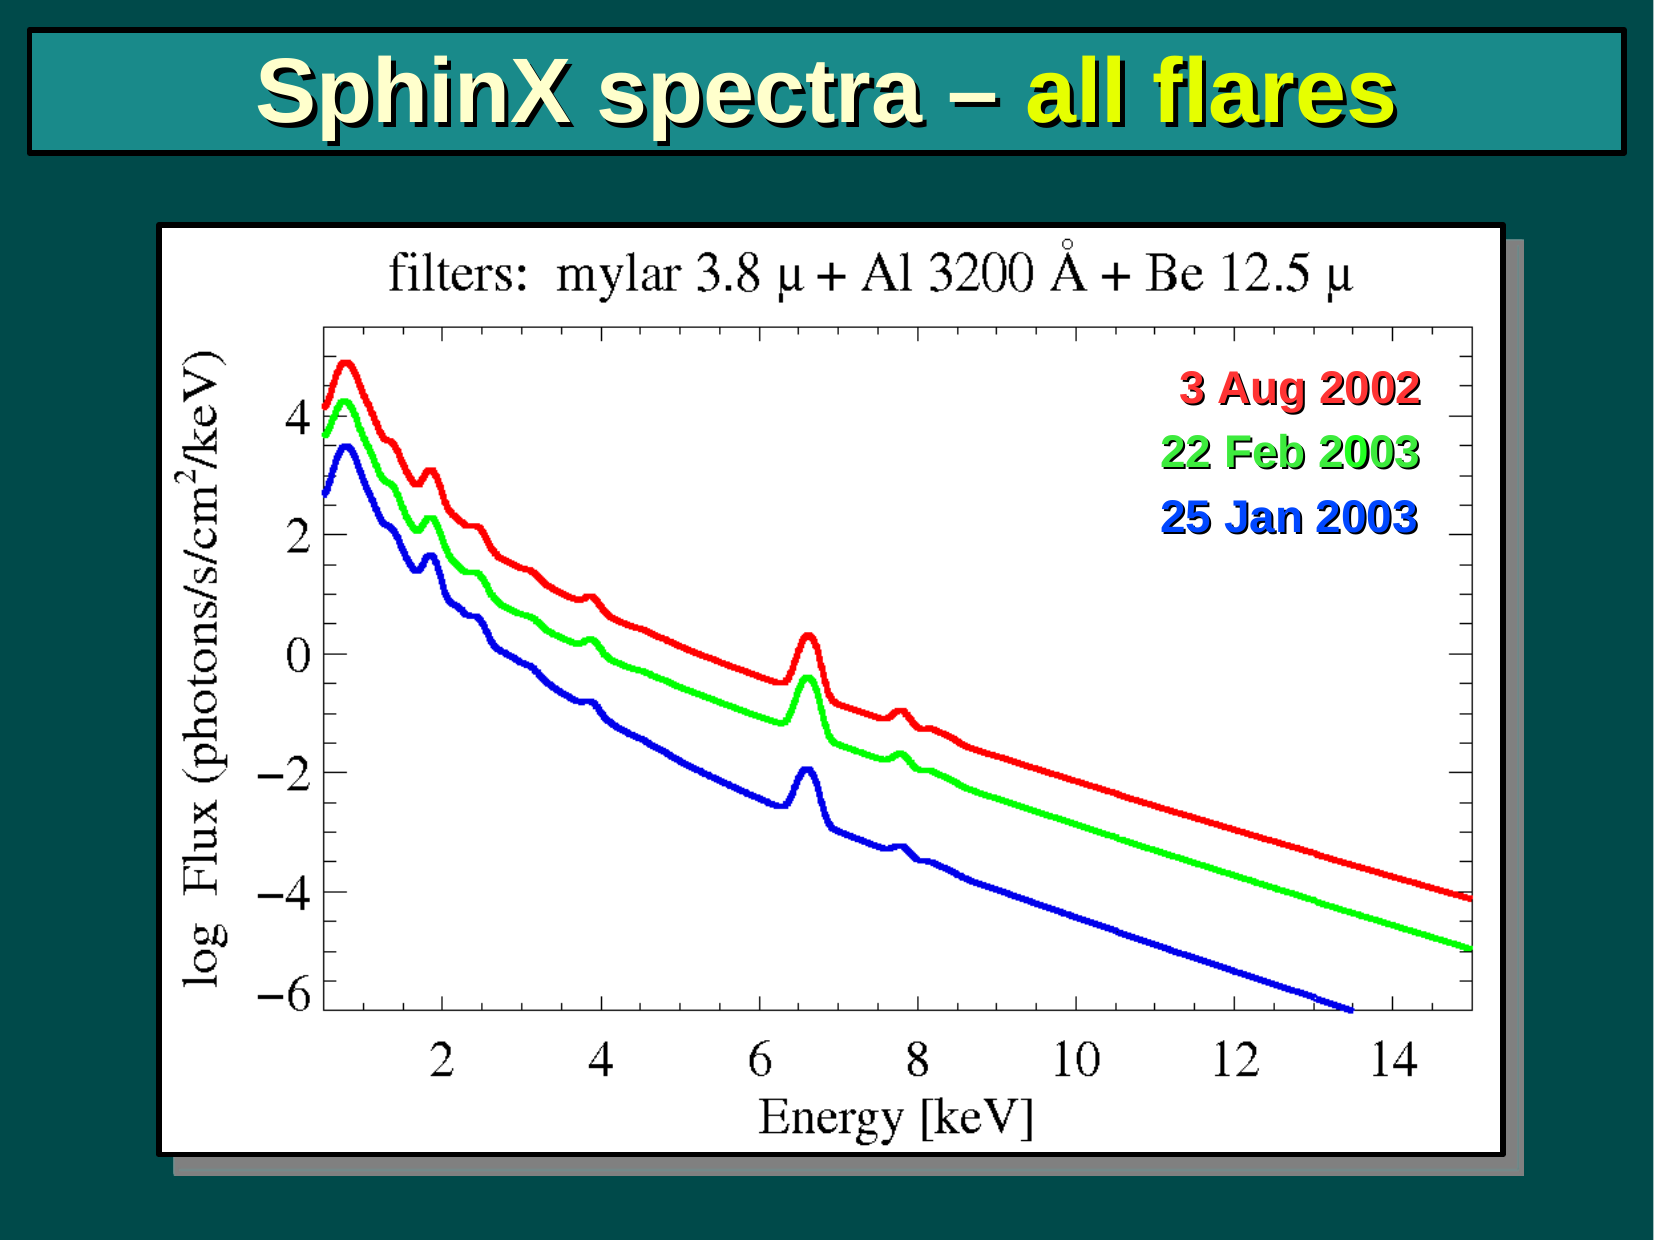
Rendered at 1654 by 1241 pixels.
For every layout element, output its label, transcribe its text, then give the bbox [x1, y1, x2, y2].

text_box 3 Aug 2002 [1151, 354, 1447, 421]
picture [161, 227, 1501, 1152]
text_box 25 Jan 2003 [1145, 483, 1441, 550]
text_box 22 Feb 2003 [1145, 418, 1441, 483]
text_box SphinX spectra – all flares [29, 29, 1625, 153]
